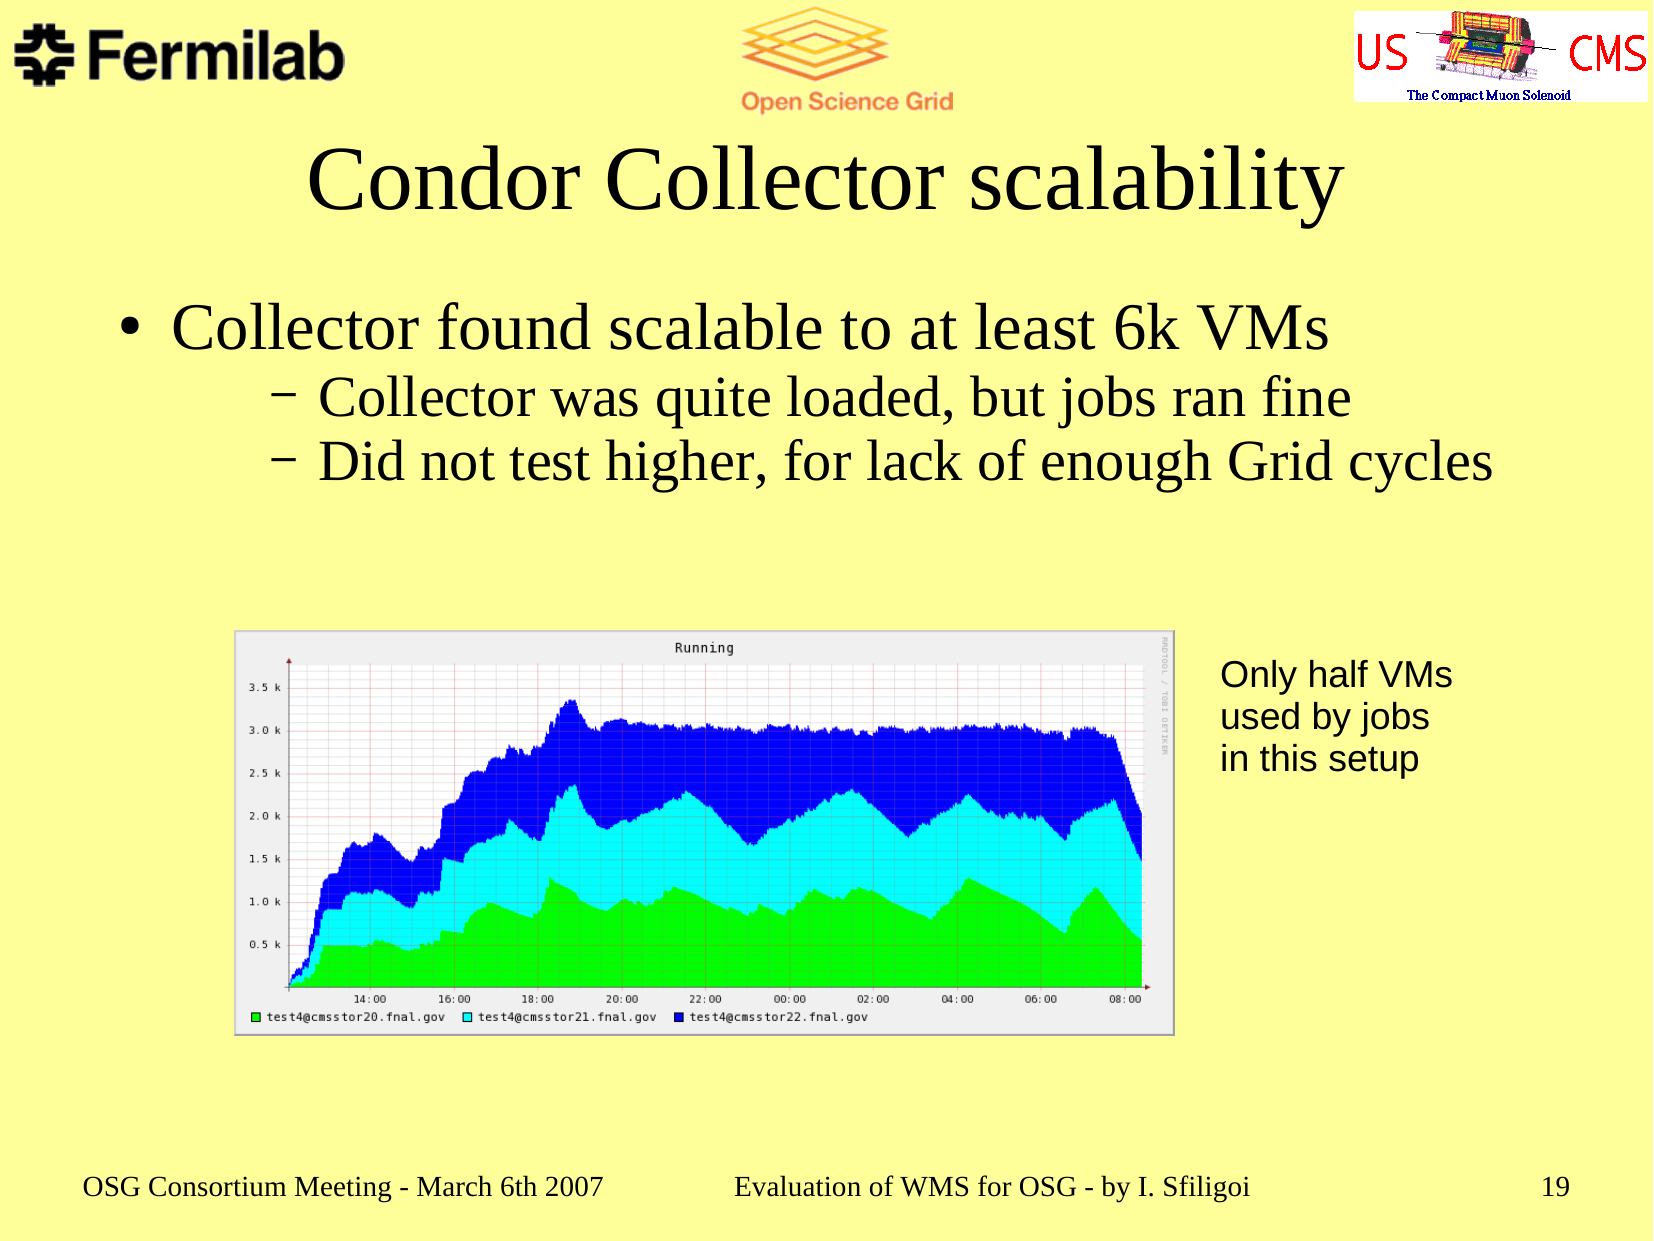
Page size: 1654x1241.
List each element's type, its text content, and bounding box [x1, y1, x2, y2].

picture [234, 630, 1175, 951]
text_box Only half VMs used by jobs in this setup [1205, 646, 1479, 829]
title Condor Collector scalability [82, 100, 1571, 257]
picture [1354, 11, 1648, 102]
list Collector found scalable to at least 6k VMs Collector was quite loaded, but jobs ran fine Did not test higher, for lack of enough Grid cycles [82, 290, 1571, 544]
picture [14, 23, 345, 87]
picture [741, 5, 953, 100]
list [82, 951, 1571, 1067]
